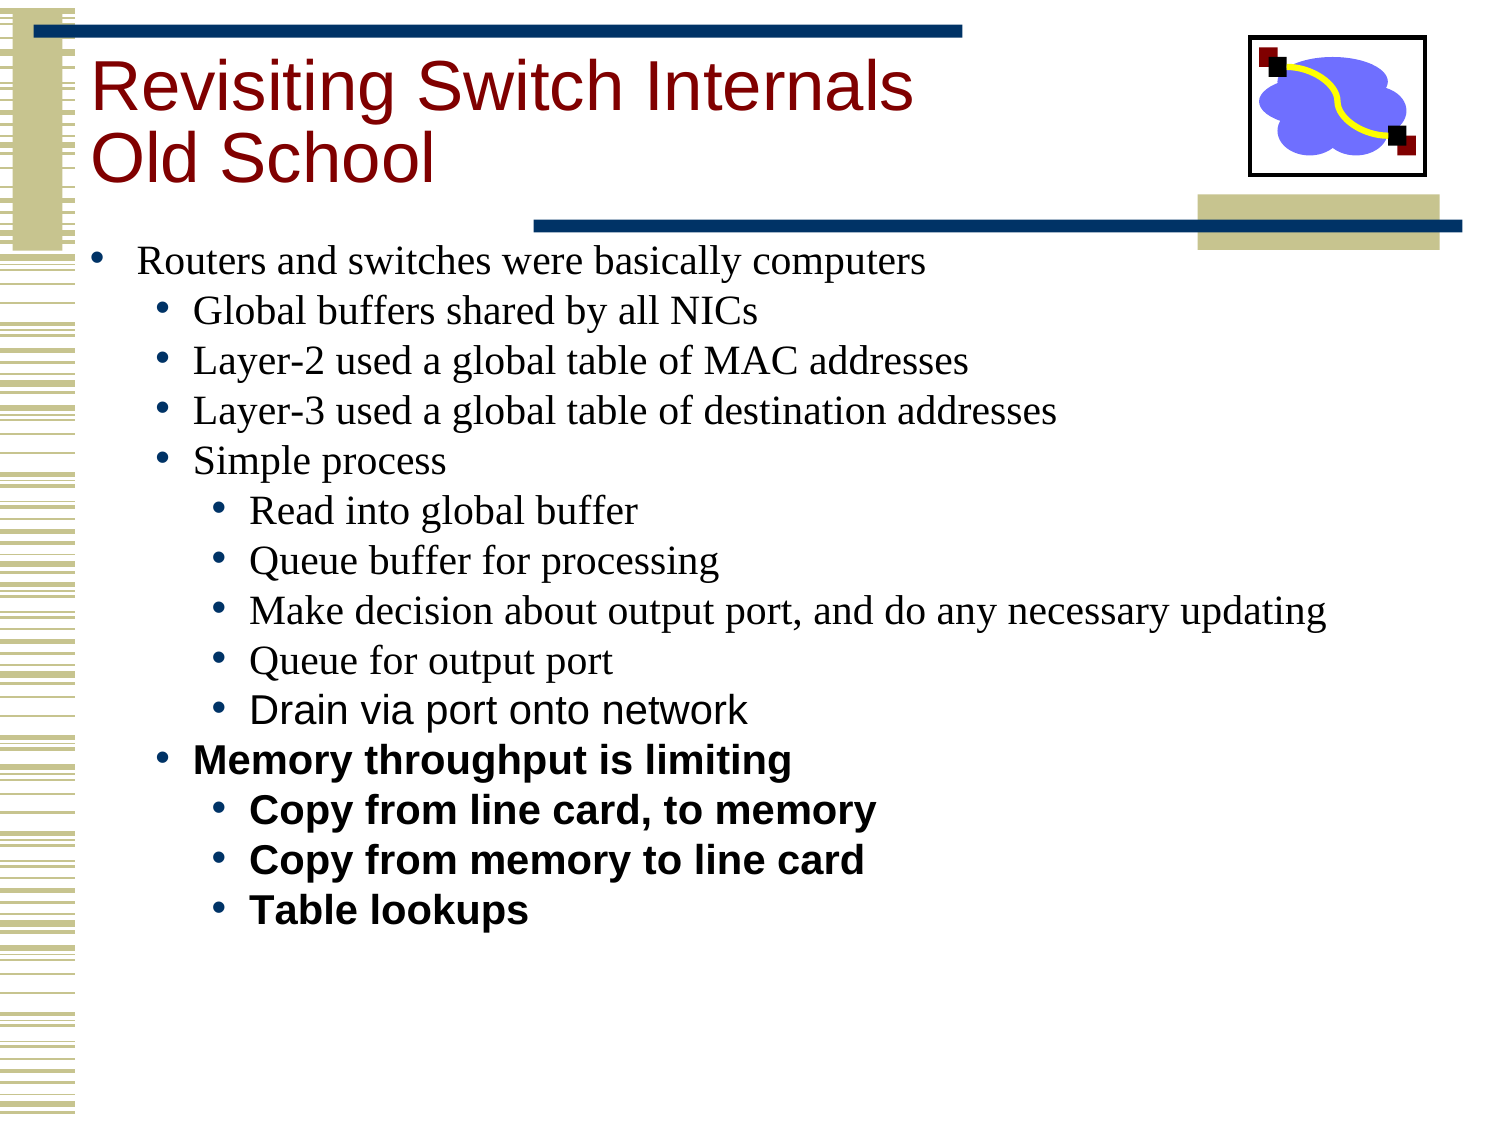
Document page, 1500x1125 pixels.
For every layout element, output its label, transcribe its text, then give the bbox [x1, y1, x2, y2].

text_box Routers and switches were basically computers Global buffers shared by all NICs Layer-2 used a global table of MAC addresses Layer-3 used a global table of destination addresses Simple process Read into global buffer Queue buffer for processing Make decision about output port, and do any necessary updating Queue for output port Drain via port onto network Memory throughput is limiting Copy from line card, to memory Copy from memory to line card Table lookups [0, 224, 1500, 1125]
title Revisiting Switch Internals Old School [75, 25, 1313, 226]
